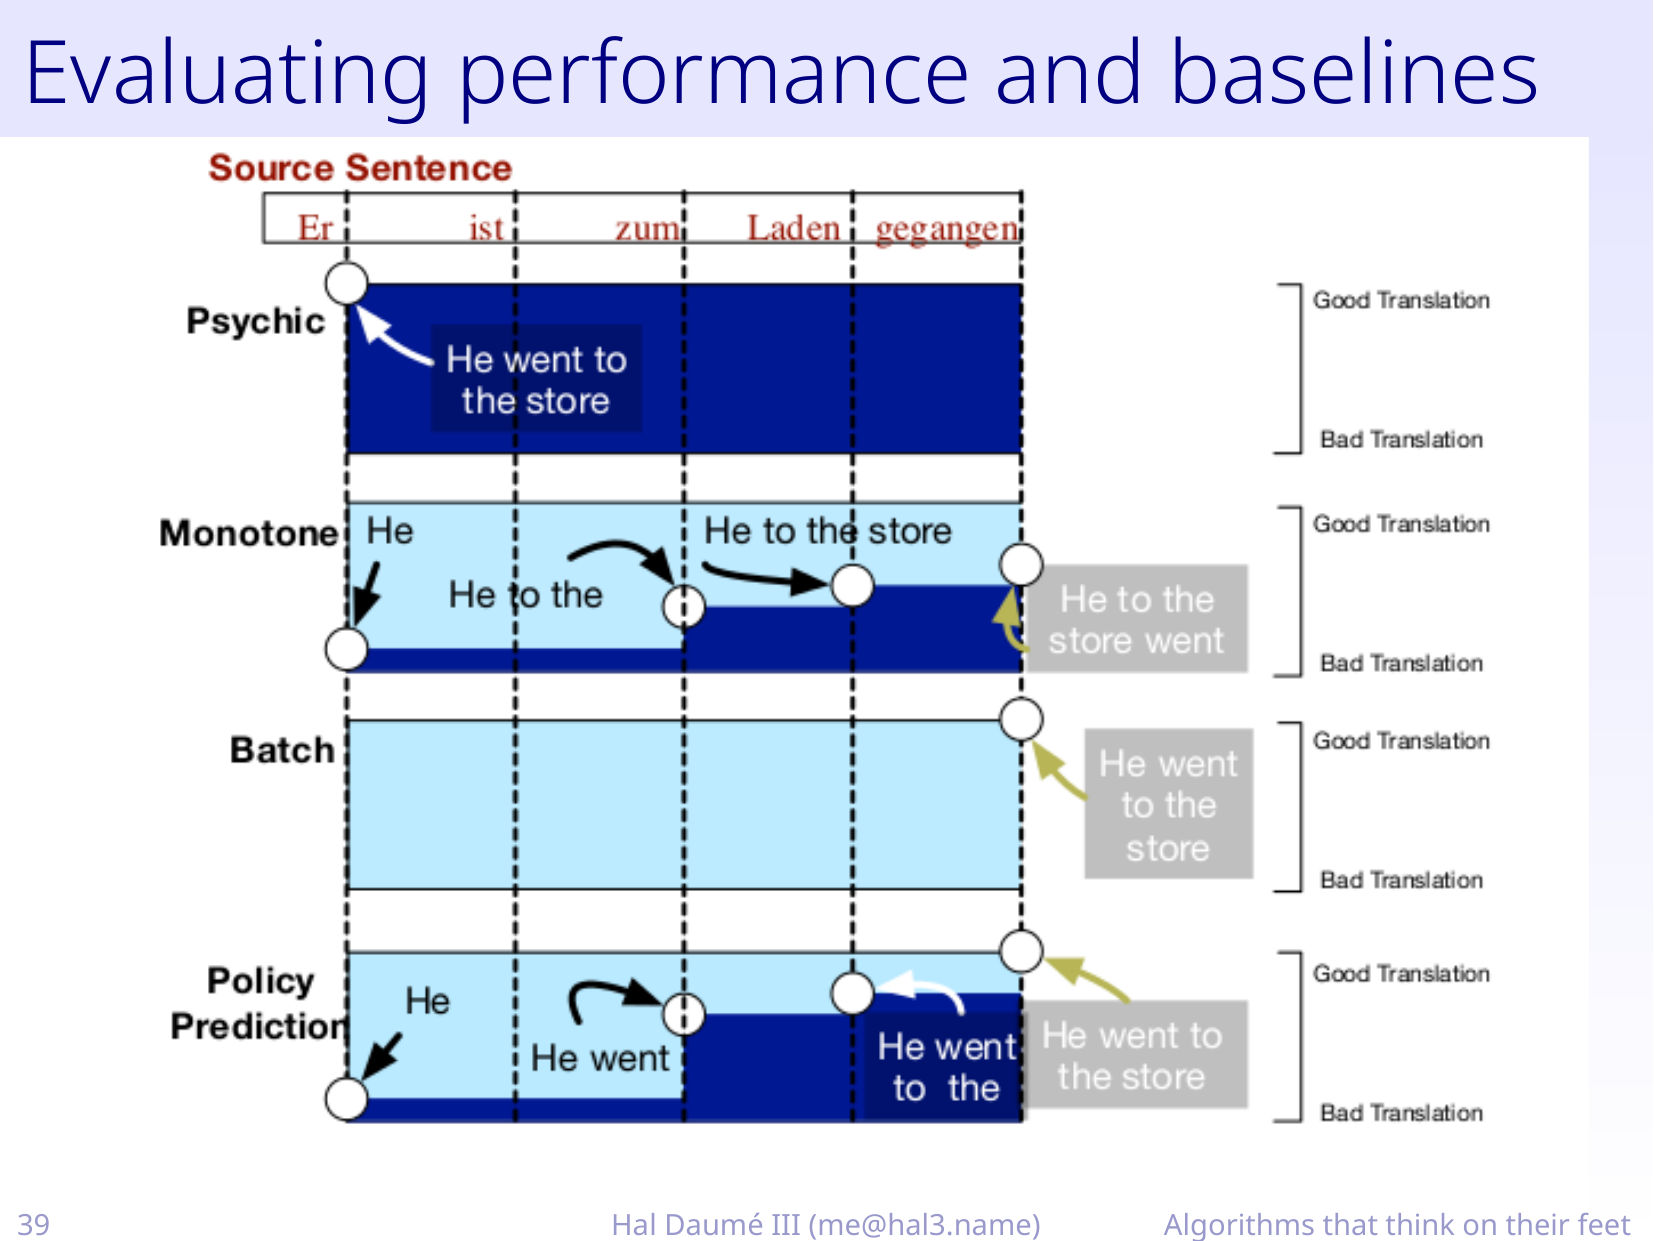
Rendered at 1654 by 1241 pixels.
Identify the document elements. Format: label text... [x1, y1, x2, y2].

picture [150, 149, 1501, 1133]
title Evaluating performance and baselines [22, 8, 1639, 131]
